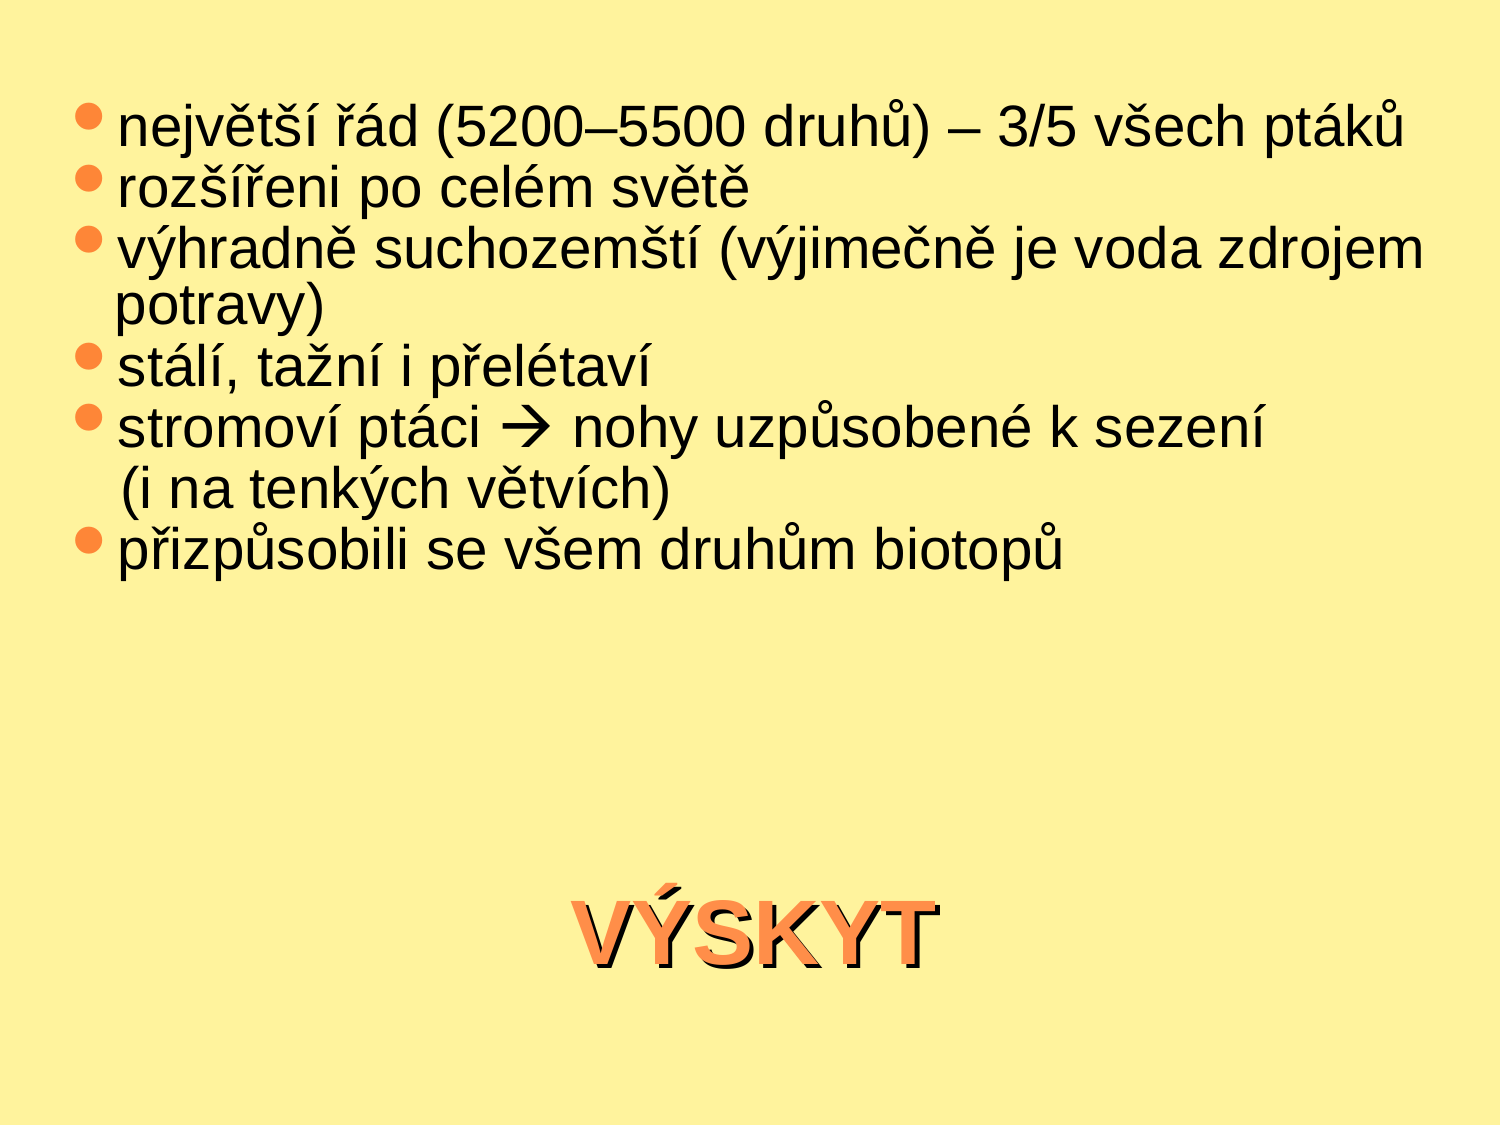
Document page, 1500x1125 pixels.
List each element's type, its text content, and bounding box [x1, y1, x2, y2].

list největší řád (5200–5500 druhů) – 3/5 všech ptáků rozšířeni po celém světě výhradně suchozemští (výjimečně je voda zdrojem potravy) stálí, tažní i přelétaví stromoví ptáci  nohy uzpůsobené k sezení (i na tenkých větvích) přizpůsobili se všem druhům biotopů [41, 86, 1459, 774]
title VÝSKYT [82, 817, 1426, 991]
